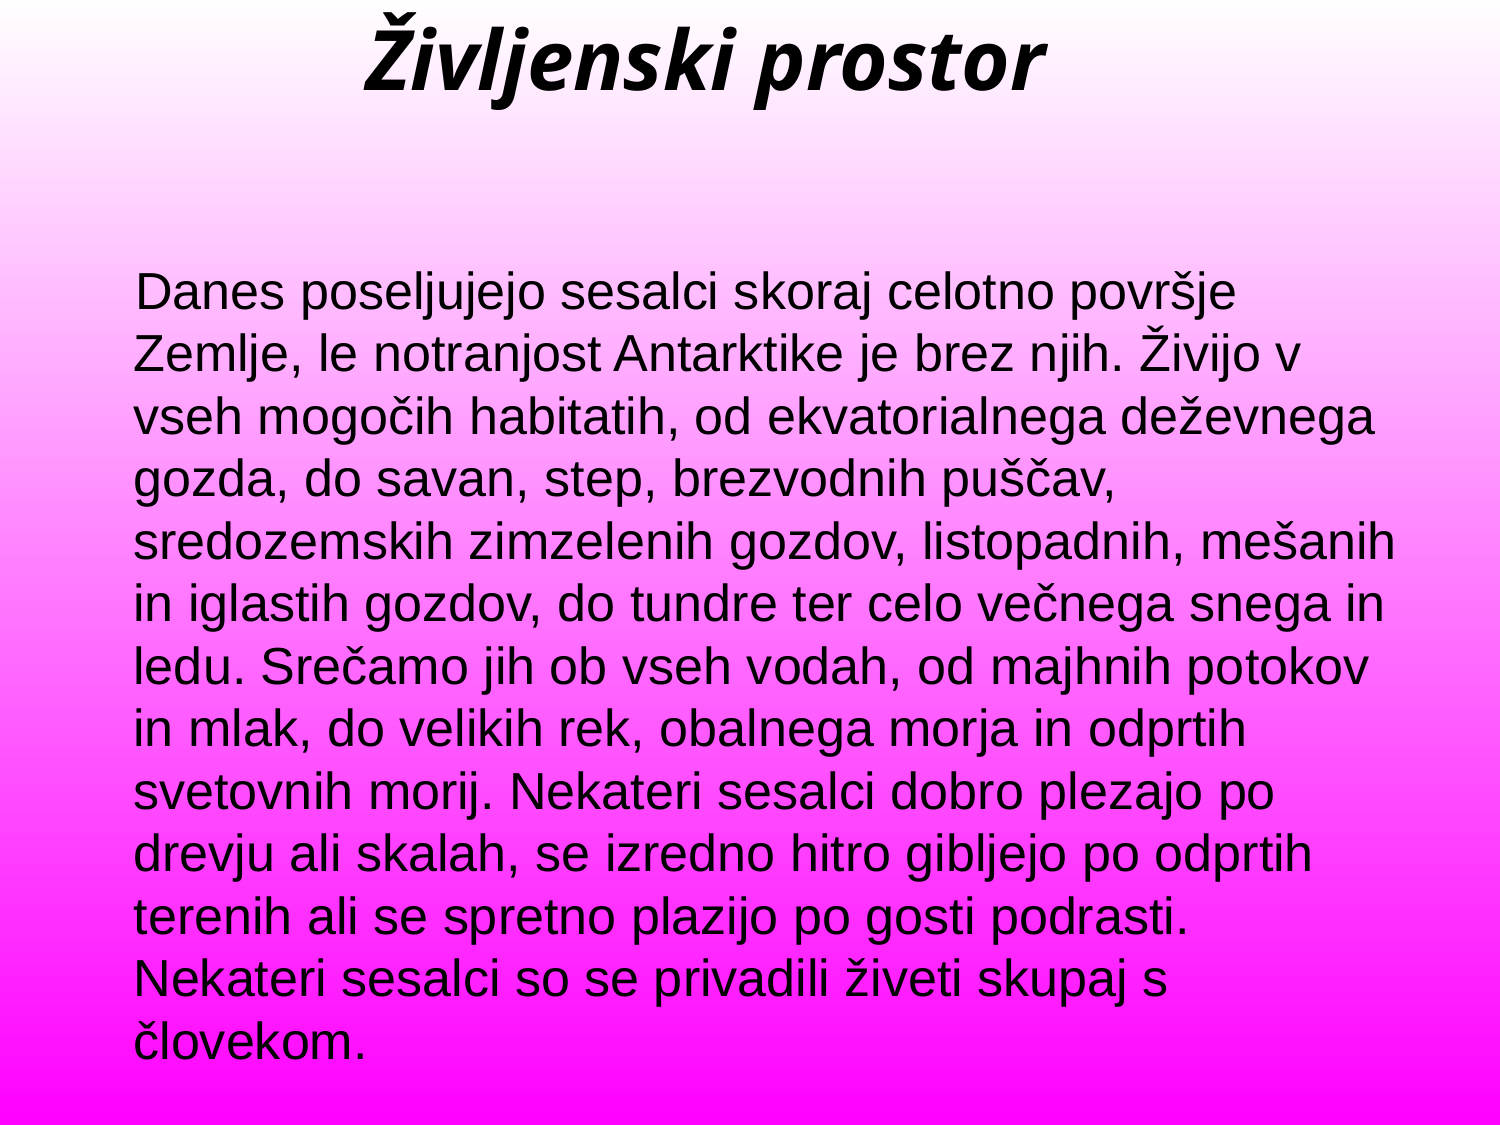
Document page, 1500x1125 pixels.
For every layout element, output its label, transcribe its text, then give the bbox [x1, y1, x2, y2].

text_box Življenski prostor [137, 0, 1275, 249]
text_box Danes poseljujejo sesalci skoraj celotno površje Zemlje, le notranjost Antarktike je brez njih. Živijo v vseh mogočih habitatih, od ekvatorialnega deževnega gozda, do savan, step, brezvodnih puščav, sredozemskih zimzelenih gozdov, listopadnih, mešanih in iglastih gozdov, do tundre ter celo večnega snega in ledu. Srečamo jih ob vseh vodah, od majhnih potokov in mlak, do velikih rek, obalnega morja in odprtih svetovnih morij. Nekateri sesalci dobro plezajo po drevju ali skalah, se izredno hitro gibljejo po odprtih terenih ali se spretno plazijo po gosti podrasti. Nekateri sesalci so se privadili živeti skupaj s človekom. [62, 249, 1413, 993]
